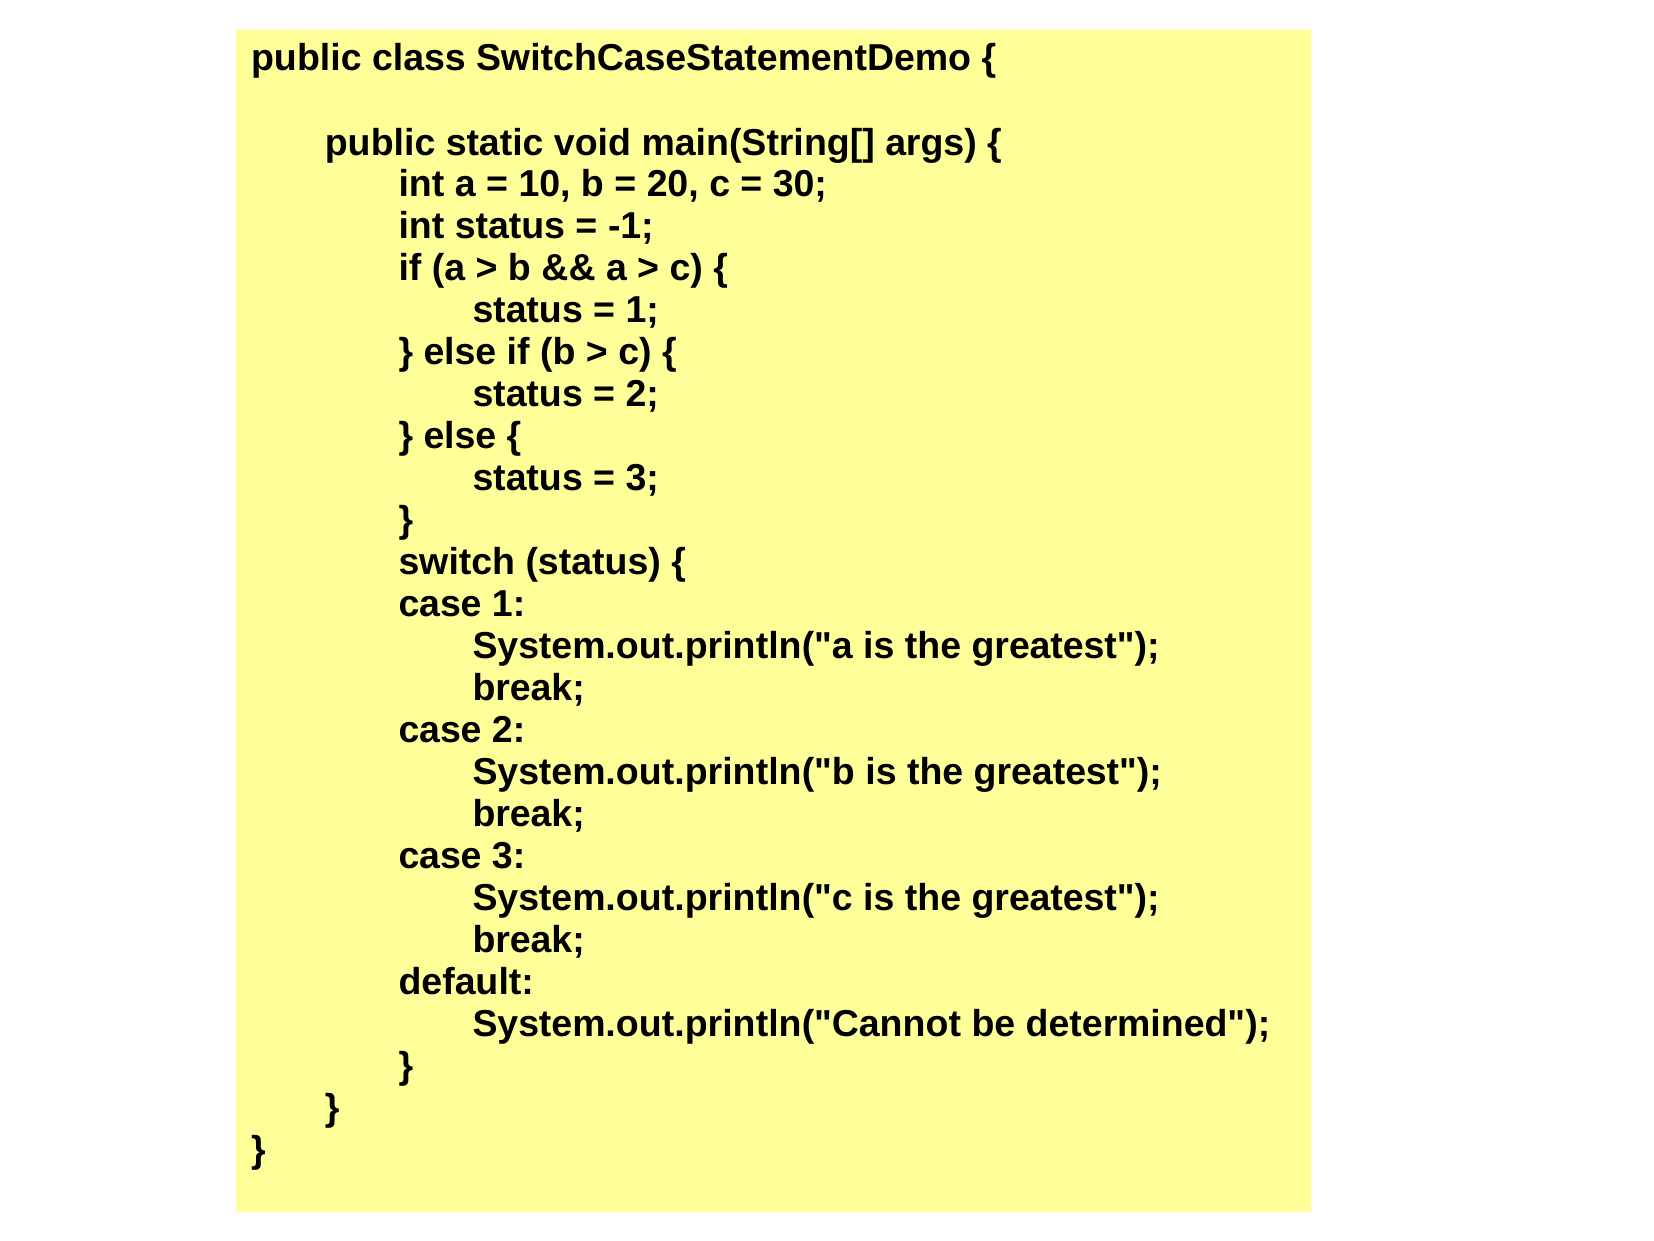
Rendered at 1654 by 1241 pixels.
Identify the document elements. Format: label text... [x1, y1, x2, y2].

text_box public class SwitchCaseStatementDemo { public static void main(String[] args) { int a = 10, b = 20, c = 30; int status = -1; if (a > b && a > c) { status = 1; } else if (b > c) { status = 2; } else { status = 3; } switch (status) { case 1: System.out.println("a is the greatest"); break; case 2: System.out.println("b is the greatest"); break; case 3: System.out.println("c is the greatest"); break; default: System.out.println("Cannot be determined"); } } } [236, 29, 1312, 1212]
